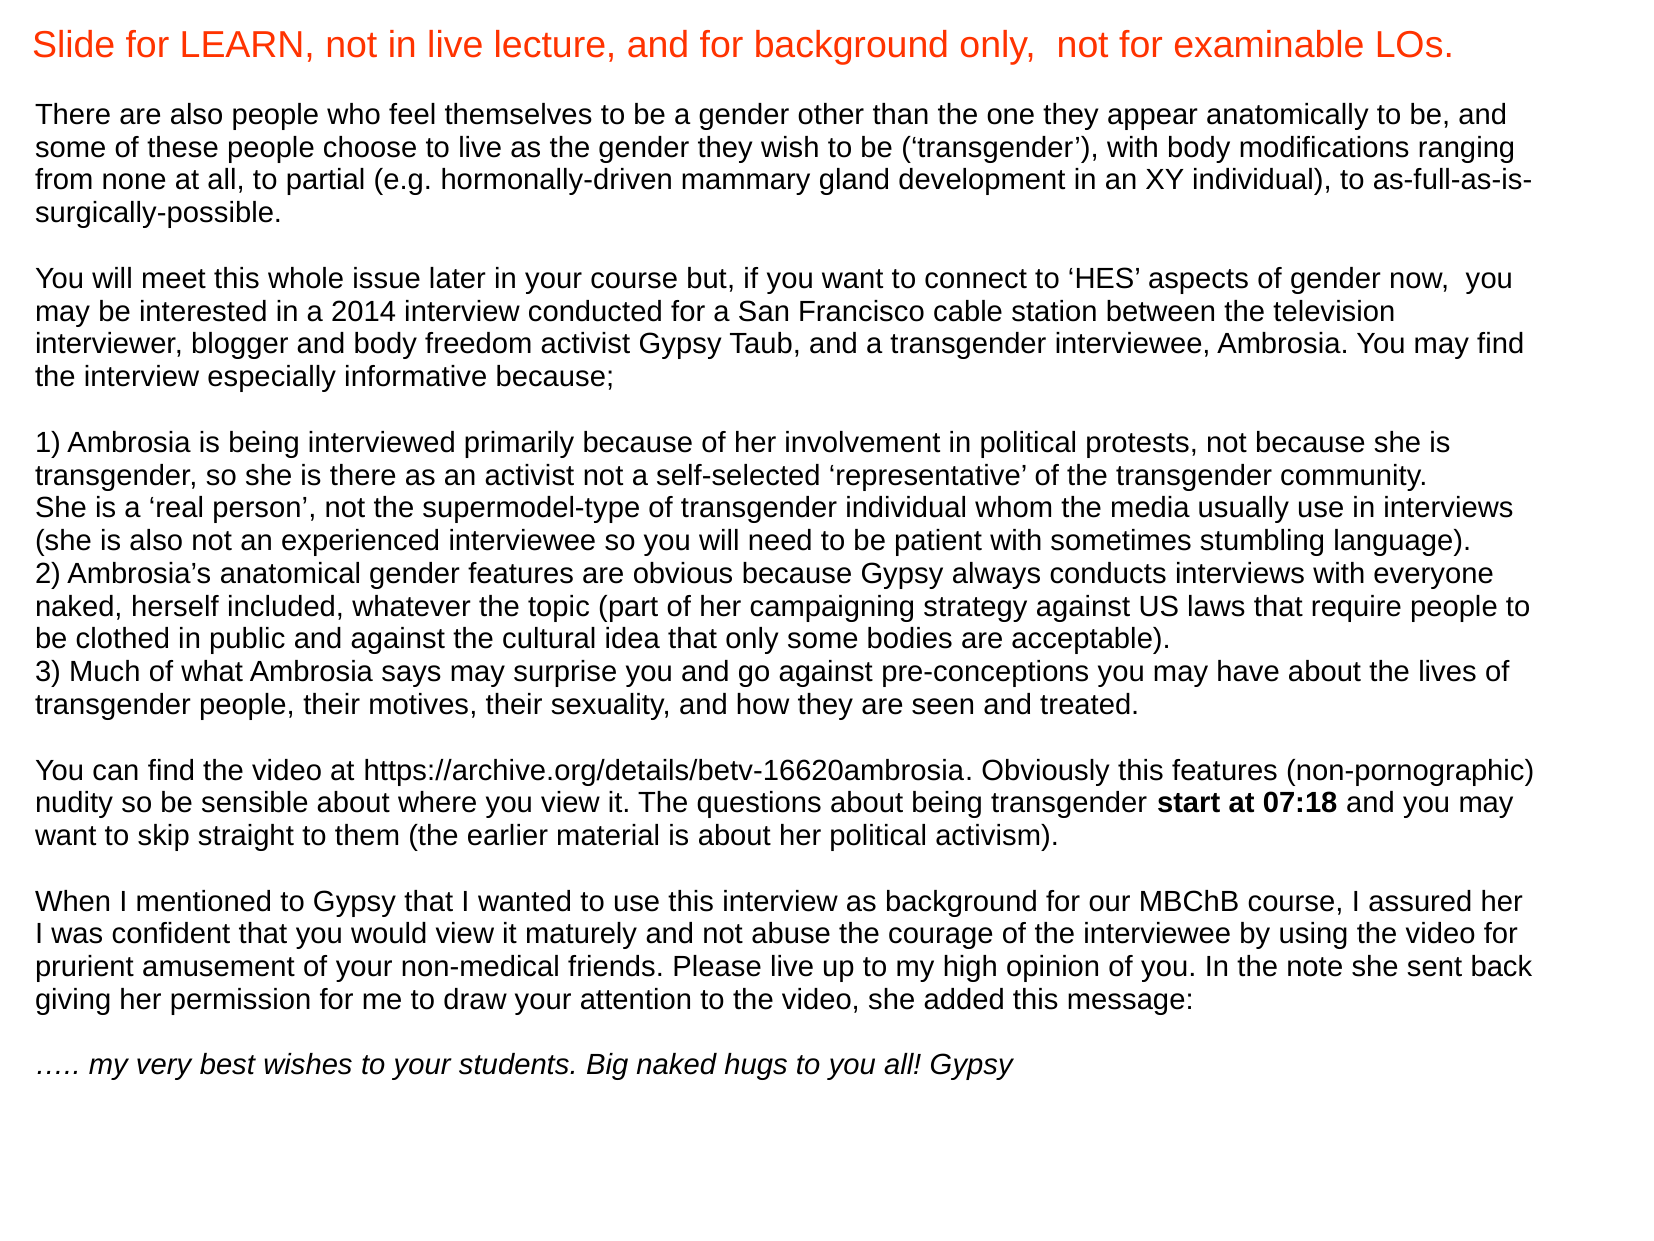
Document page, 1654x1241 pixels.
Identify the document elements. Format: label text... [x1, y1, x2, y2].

text_box There are also people who feel themselves to be a gender other than the one they appear anatomically to be, and some of these people choose to live as the gender they wish to be (‘transgender’), with body modifications ranging from none at all, to partial (e.g. hormonally-driven mammary gland development in an XY individual), to as-full-as-is-surgically-possible. You will meet this whole issue later in your course but, if you want to connect to ‘HES’ aspects of gender now, you may be interested in a 2014 interview conducted for a San Francisco cable station between the television interviewer, blogger and body freedom activist Gypsy Taub, and a transgender interviewee, Ambrosia. You may find the interview especially informative because; 1) Ambrosia is being interviewed primarily because of her involvement in political protests, not because she is transgender, so she is there as an activist not a self-selected ‘representative’ of the transgender community. She is a ‘real person’, not the supermodel-type of transgender individual whom the media usually use in interviews (she is also not an experienced interviewee so you will need to be patient with sometimes stumbling language). 2) Ambrosia’s anatomical gender features are obvious because Gypsy always conducts interviews with everyone naked, herself included, whatever the topic (part of her campaigning strategy against US laws that require people to be clothed in public and against the cultural idea that only some bodies are acceptable). 3) Much of what Ambrosia says may surprise you and go against pre-conceptions you may have about the lives of transgender people, their motives, their sexuality, and how they are seen and treated. You can find the video at https://archive.org/details/betv-16620ambrosia. Obviously this features (non-pornographic) nudity so be sensible about where you view it. The questions about being transgender start at 07:18 and you may want to skip straight to them (the earlier material is about her political activism). When I mentioned to Gypsy that I wanted to use this interview as background for our MBChB course, I assured her I was confident that you would view it maturely and not abuse the courage of the interviewee by using the video for prurient amusement of your non-medical friends. Please live up to my high opinion of you. In the note she sent back giving her permission for me to draw your attention to the video, she added this message: ….. my very best wishes to your students. Big naked hugs to you all! Gypsy [20, 90, 1552, 1241]
text_box Slide for LEARN, not in live lecture, and for background only, not for examinable LOs. [17, 16, 1541, 73]
